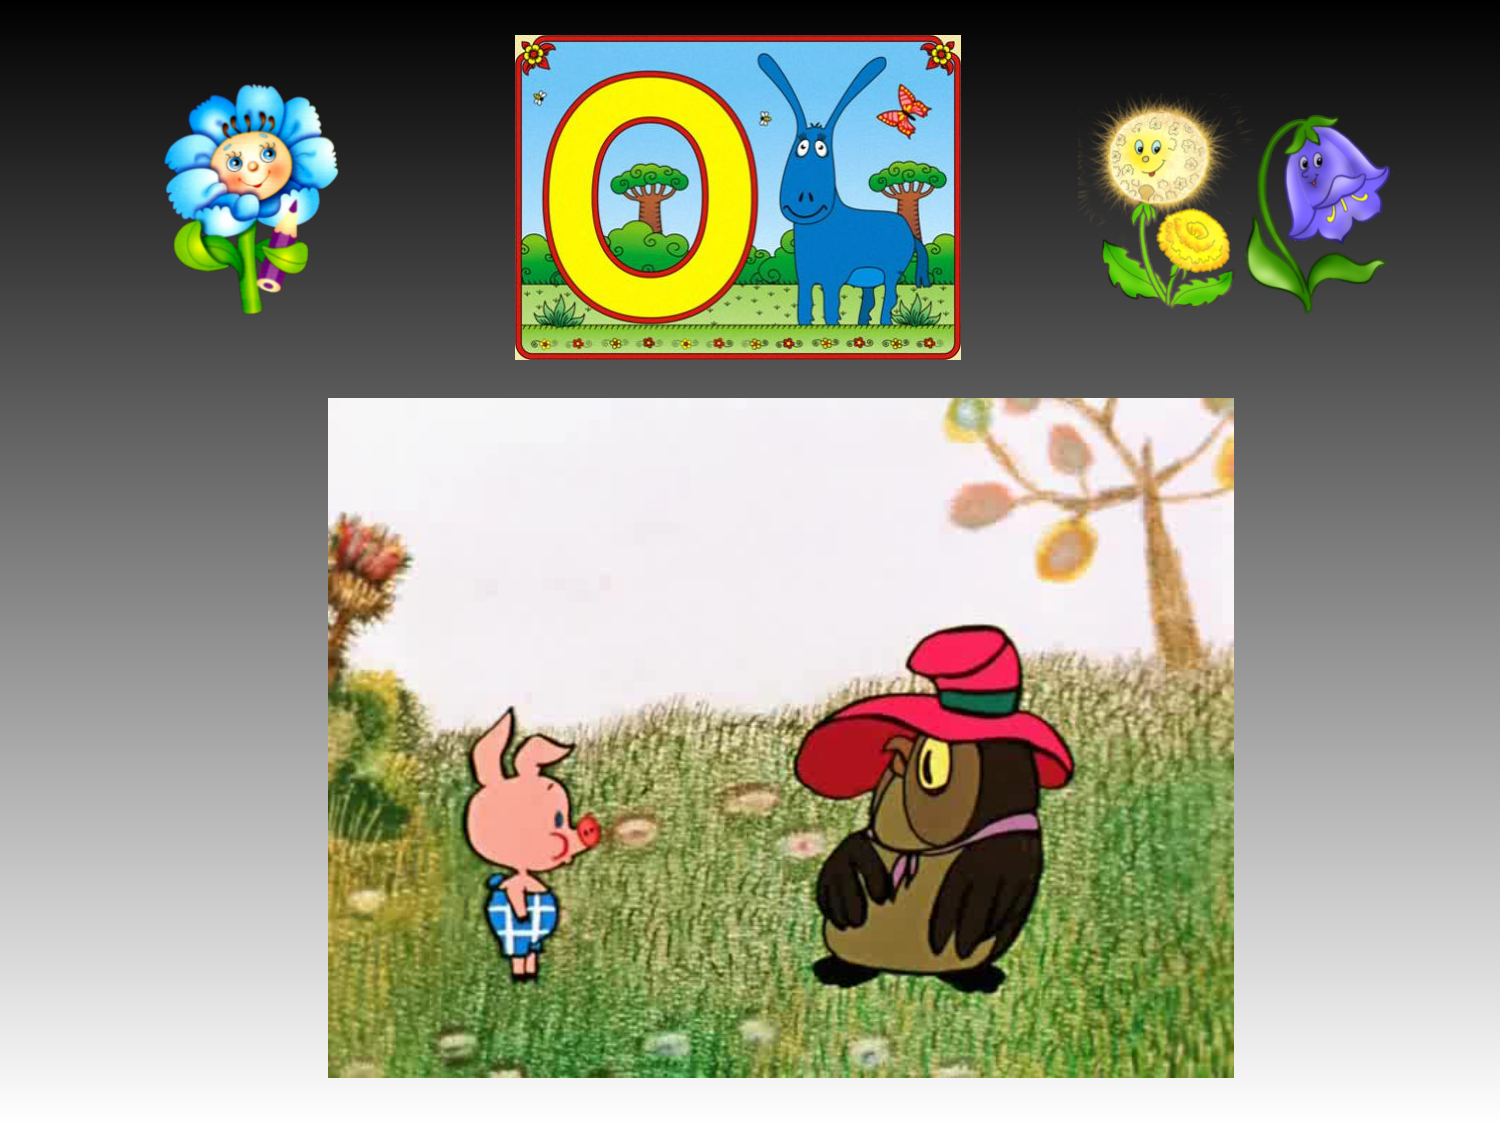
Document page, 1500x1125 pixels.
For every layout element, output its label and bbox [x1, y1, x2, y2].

picture [140, 46, 352, 343]
picture [1078, 93, 1399, 323]
picture [328, 398, 1234, 1078]
picture [515, 35, 961, 360]
